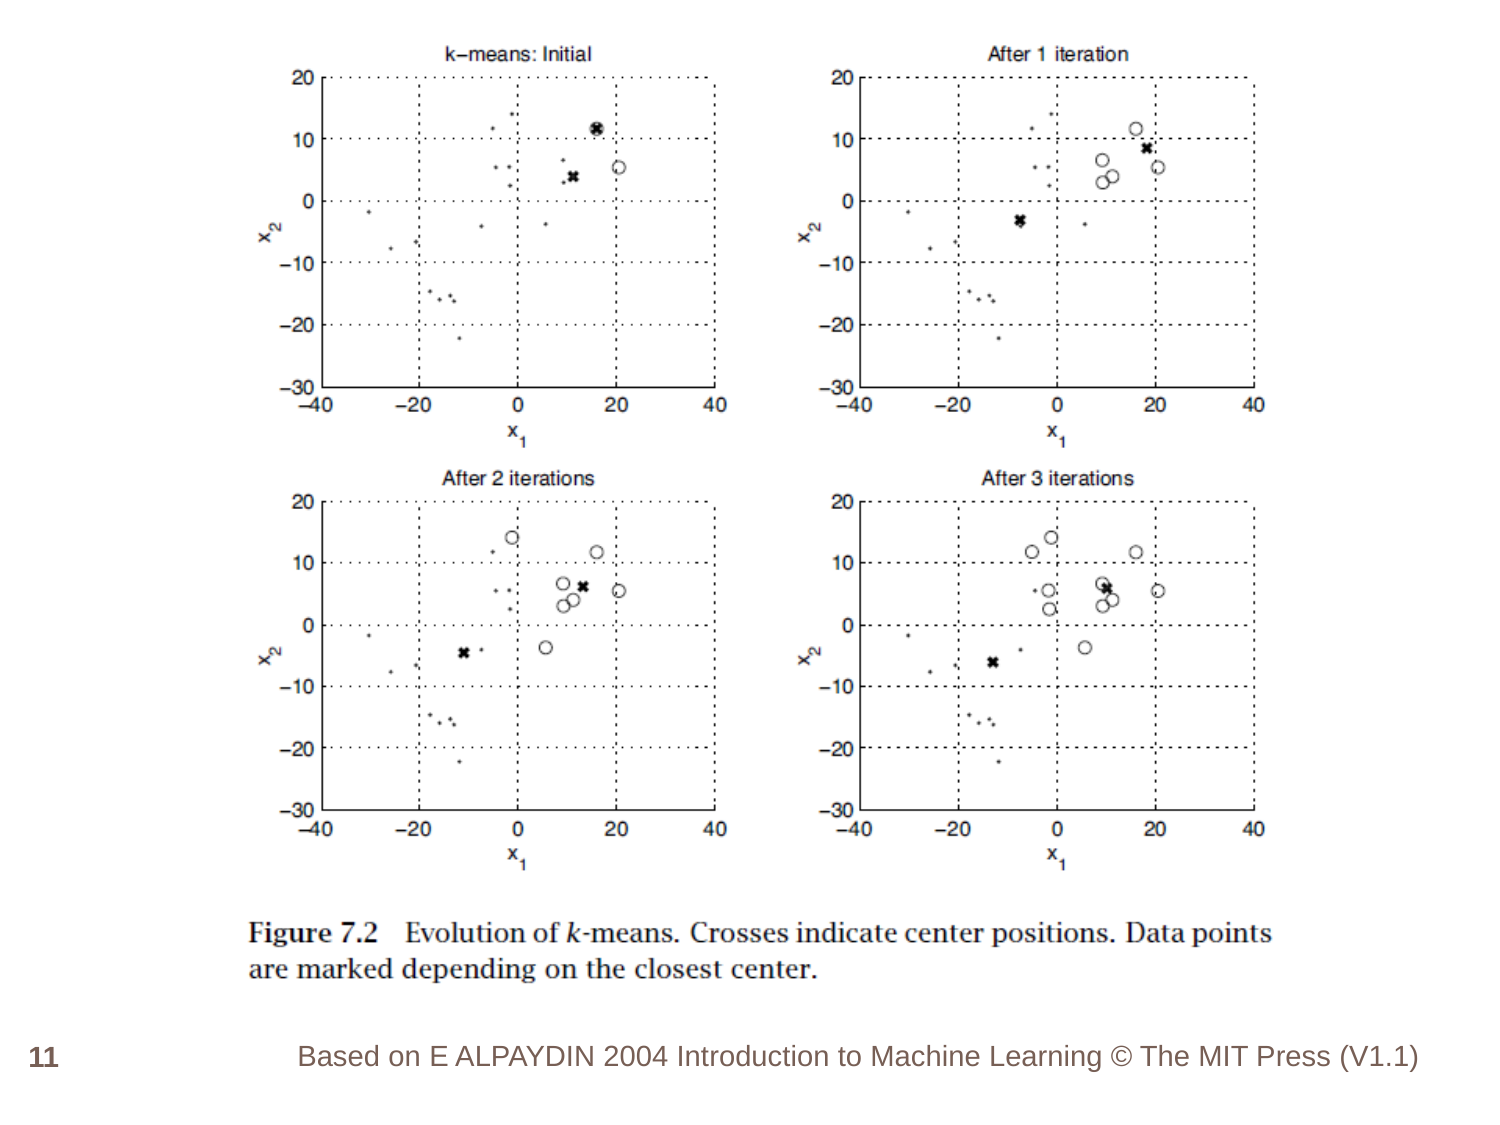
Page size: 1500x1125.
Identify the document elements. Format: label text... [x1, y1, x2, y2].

text_box Based on E ALPAYDIN 2004 Introduction to Machine Learning © The MIT Press (V1.1) [99, 1025, 1436, 1085]
text_box <number> [0, 1025, 88, 1088]
picture [242, 30, 1274, 988]
